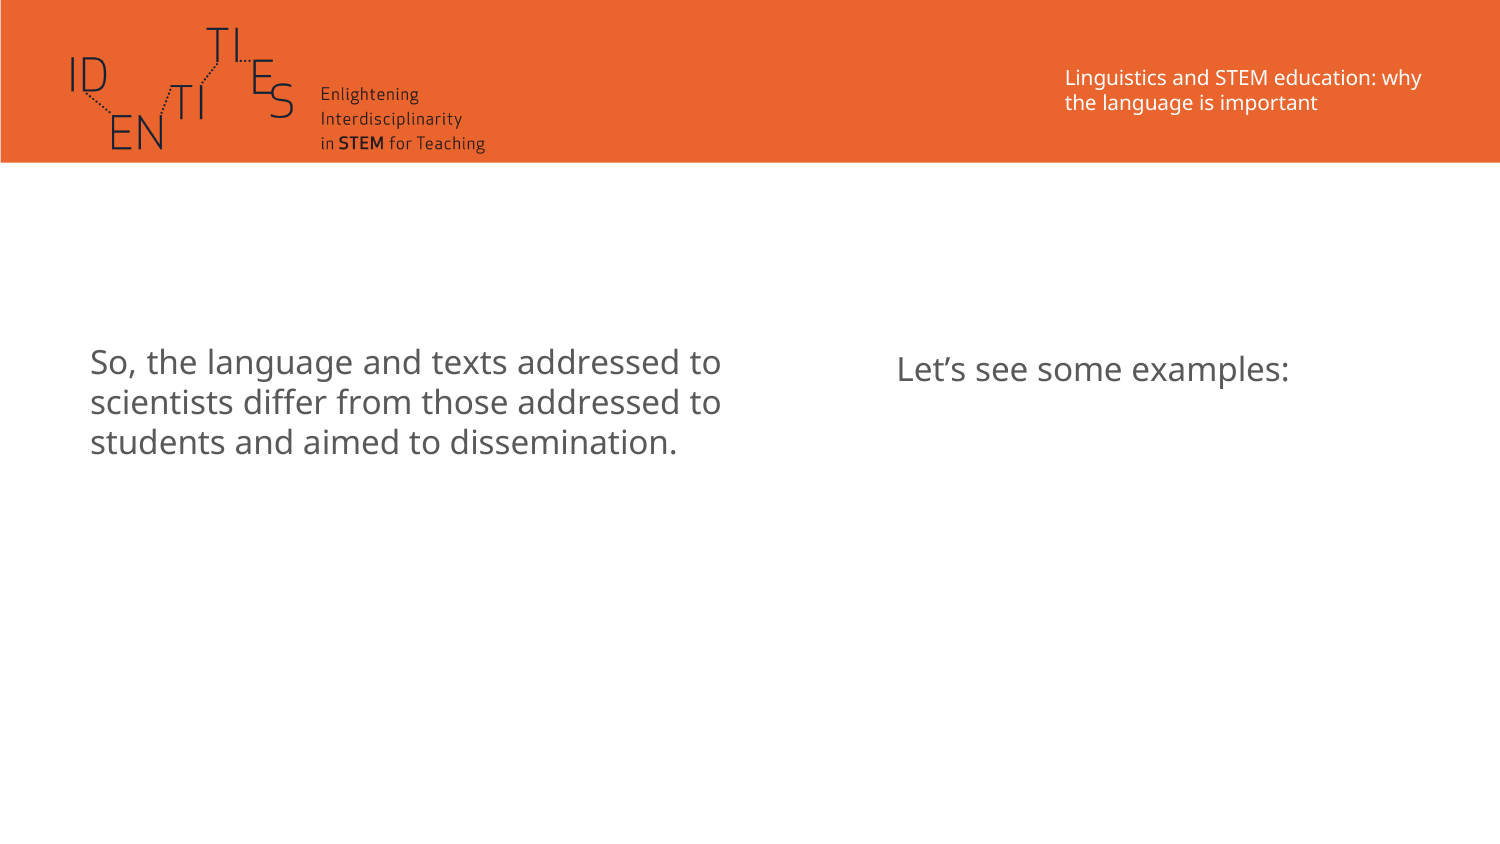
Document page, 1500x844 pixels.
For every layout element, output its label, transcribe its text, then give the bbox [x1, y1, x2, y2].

text_box [0, 0, 1500, 163]
list So, the language and texts addressed to scientists differ from those addressed to students and aimed to dissemination. [75, 334, 738, 549]
text_box Linguistics and STEM education: why the language is important [1049, 57, 1472, 164]
list Let’s see some examples: [761, 340, 1426, 504]
picture [71, 24, 485, 157]
